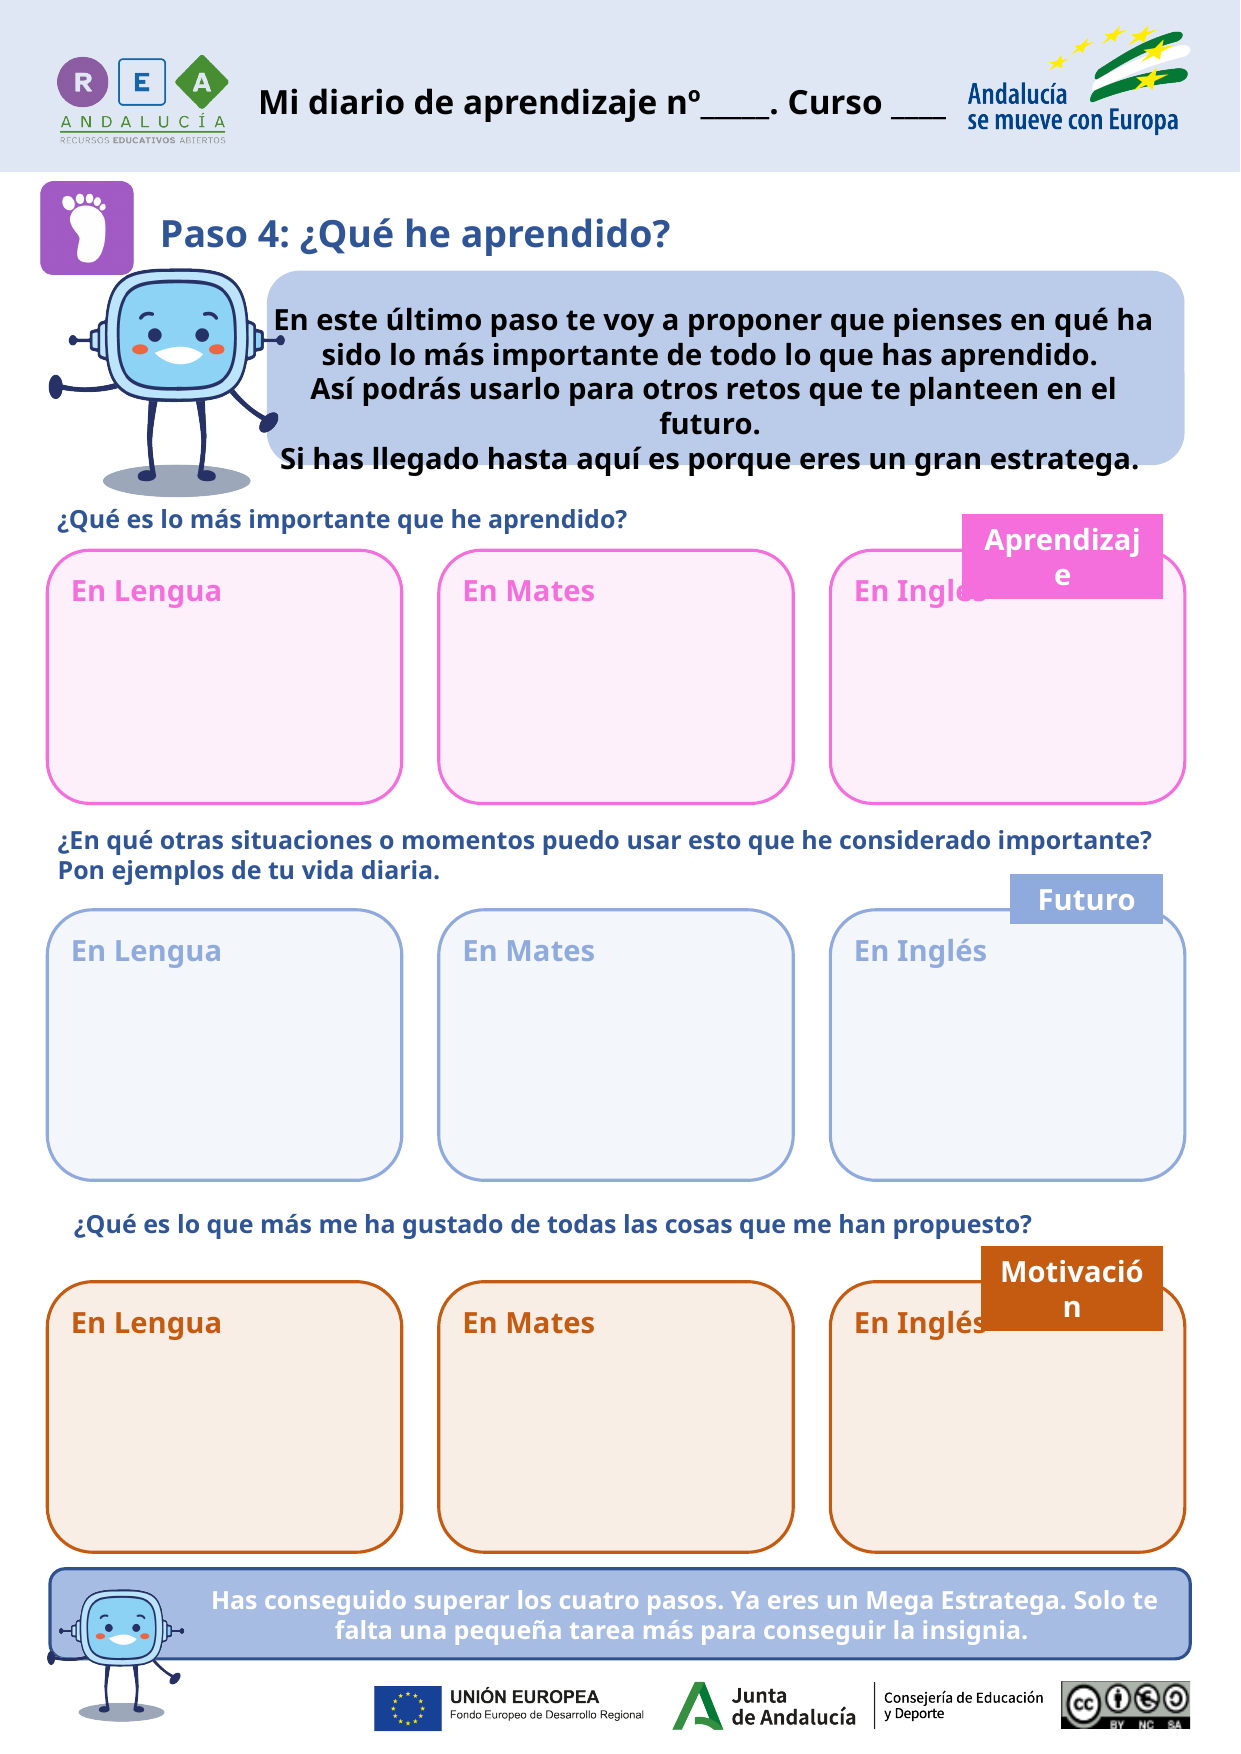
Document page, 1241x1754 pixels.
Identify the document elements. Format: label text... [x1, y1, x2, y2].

picture [353, 1657, 1191, 1745]
text_box Aprendizaje [962, 514, 1163, 599]
text_box En Lengua [56, 925, 238, 974]
text_box [830, 555, 1185, 804]
text_box [0, 0, 1240, 172]
text_box [830, 1288, 1185, 1553]
text_box En Inglés [839, 925, 1002, 974]
text_box Mi diario de aprendizaje nº_____. Curso ____ [243, 74, 961, 129]
text_box [47, 550, 402, 804]
picture [43, 50, 242, 149]
text_box ¿Qué es lo que más me ha gustado de todas las cosas que me han propuesto? [59, 1201, 1049, 1245]
text_box [438, 909, 794, 1181]
text_box En Lengua [56, 1297, 238, 1346]
text_box [47, 1281, 402, 1553]
text_box En este último paso te voy a proponer que pienses en qué ha sido lo más importante de todo lo que has aprendido. Así podrás usarlo para otros retos que te planteen en el futuro. Si has llegado hasta aquí es porque eres un gran estratega. [322, 293, 1173, 483]
text_box En Mates [448, 565, 610, 615]
picture [28, 181, 322, 525]
text_box ¿En qué otras situaciones o momentos puedo usar esto que he considerado importante? Pon ejemplos de tu vida diaria. [43, 817, 1190, 892]
text_box En Mates [448, 1297, 610, 1346]
text_box En Mates [448, 925, 610, 974]
text_box Motivación [981, 1246, 1163, 1331]
text_box [830, 909, 1185, 1181]
picture [35, 1567, 206, 1738]
text_box [206, 1568, 1191, 1658]
text_box [322, 270, 1185, 458]
picture [961, 23, 1197, 141]
text_box En Lengua [56, 565, 238, 615]
text_box ¿Qué es lo más importante que he aprendido? [42, 496, 644, 541]
text_box [841, 1281, 981, 1297]
text_box [438, 550, 794, 804]
text_box Has conseguido superar los cuatro pasos. Ya eres un Mega Estratega. Solo te falta una pequeña tarea más para conseguir la insignia. [190, 1577, 1181, 1662]
text_box En Inglés [839, 1297, 1002, 1346]
text_box Futuro [1010, 874, 1163, 924]
text_box [438, 1281, 794, 1553]
text_box Paso 4: ¿Qué he aprendido? [145, 202, 686, 262]
text_box [47, 909, 402, 1181]
text_box [840, 550, 962, 565]
text_box En Inglés [839, 565, 1002, 615]
